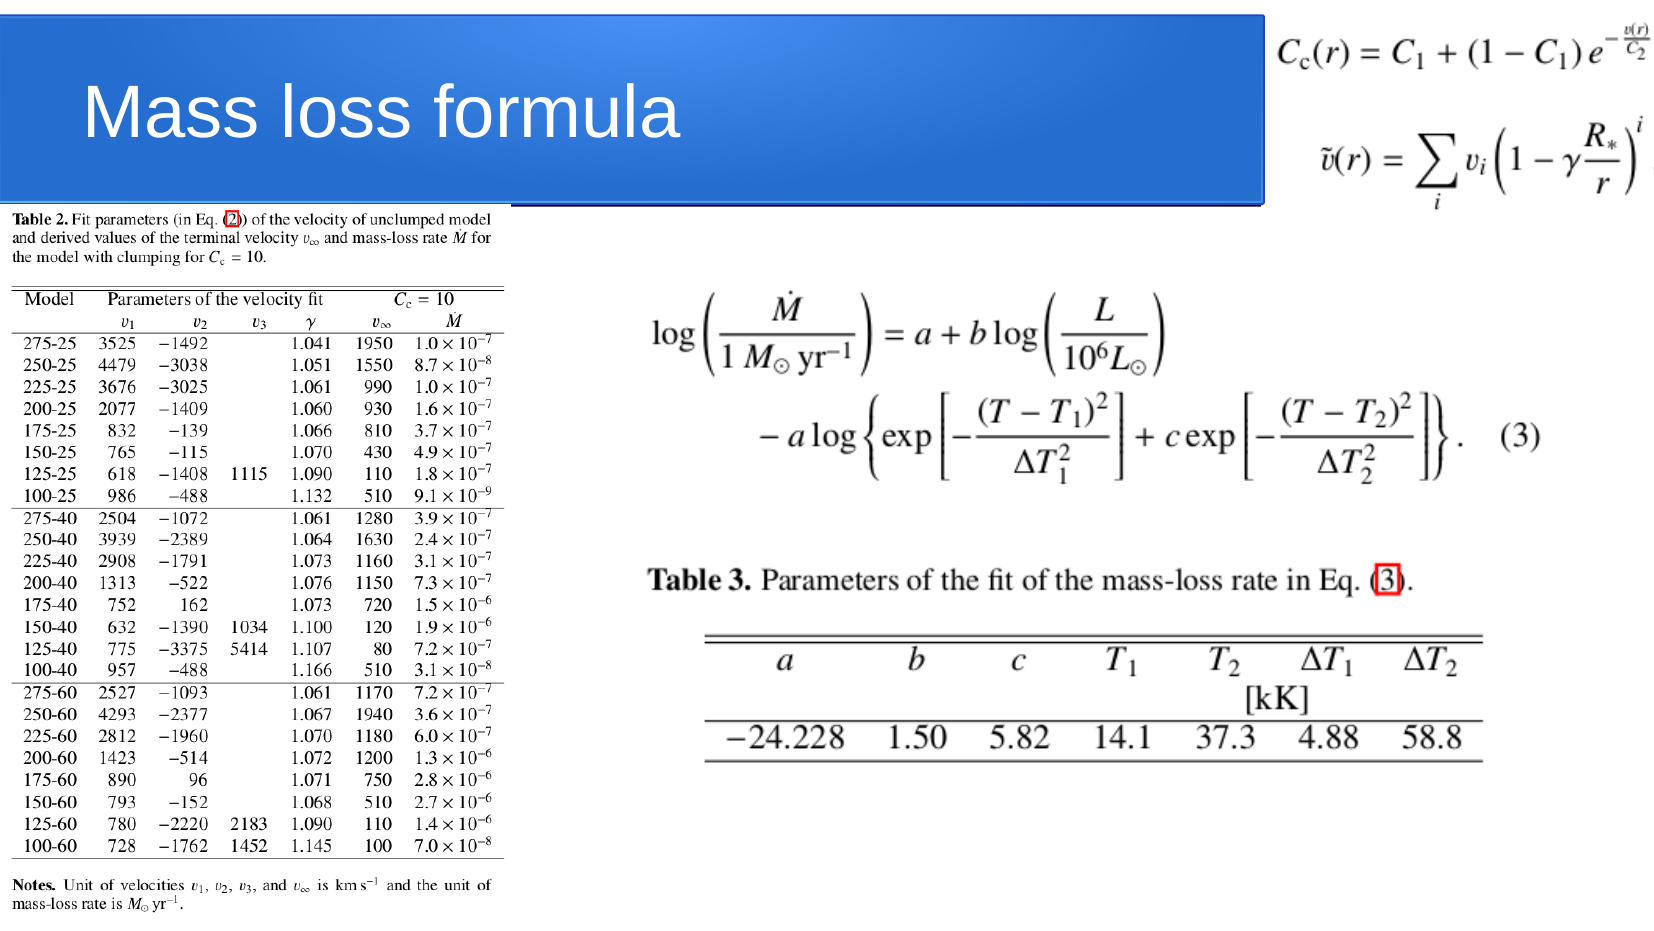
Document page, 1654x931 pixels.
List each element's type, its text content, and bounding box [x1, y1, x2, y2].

title Mass loss formula [82, 35, 1235, 189]
picture [1293, 104, 1654, 230]
picture [0, 204, 511, 931]
picture [630, 551, 1527, 781]
picture [1270, 14, 1654, 98]
picture [638, 269, 1561, 503]
